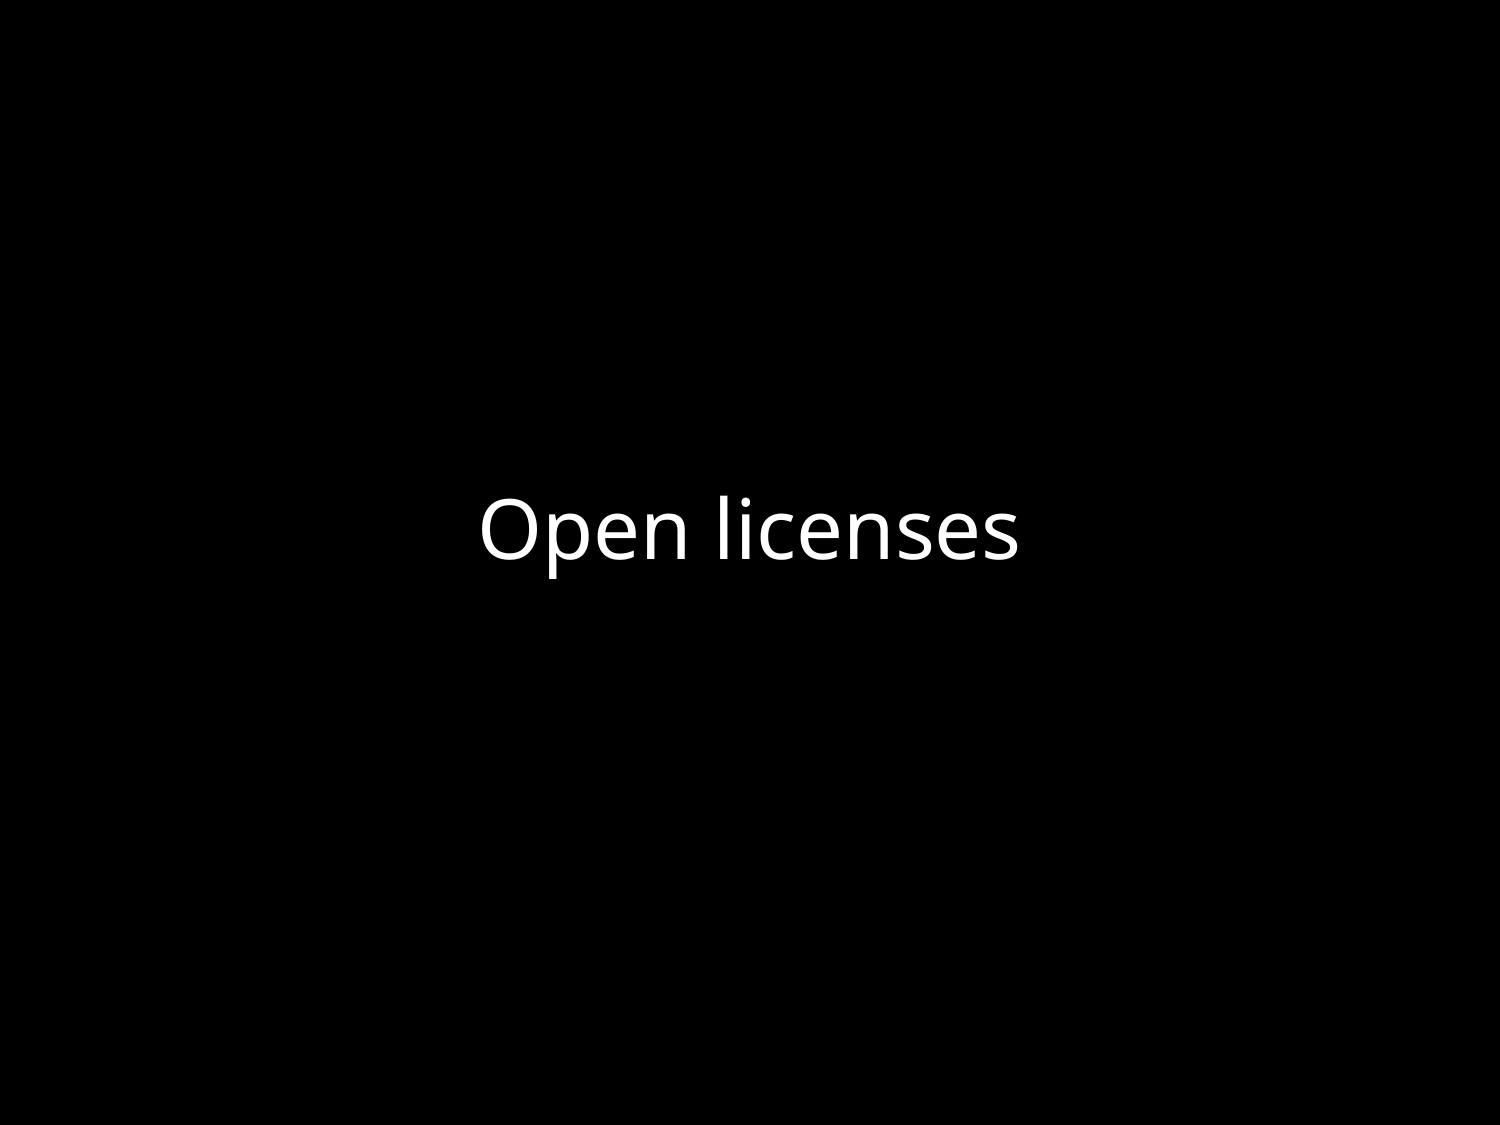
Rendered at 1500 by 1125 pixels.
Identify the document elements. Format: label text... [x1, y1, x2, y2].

title Open licenses [112, 349, 1388, 591]
